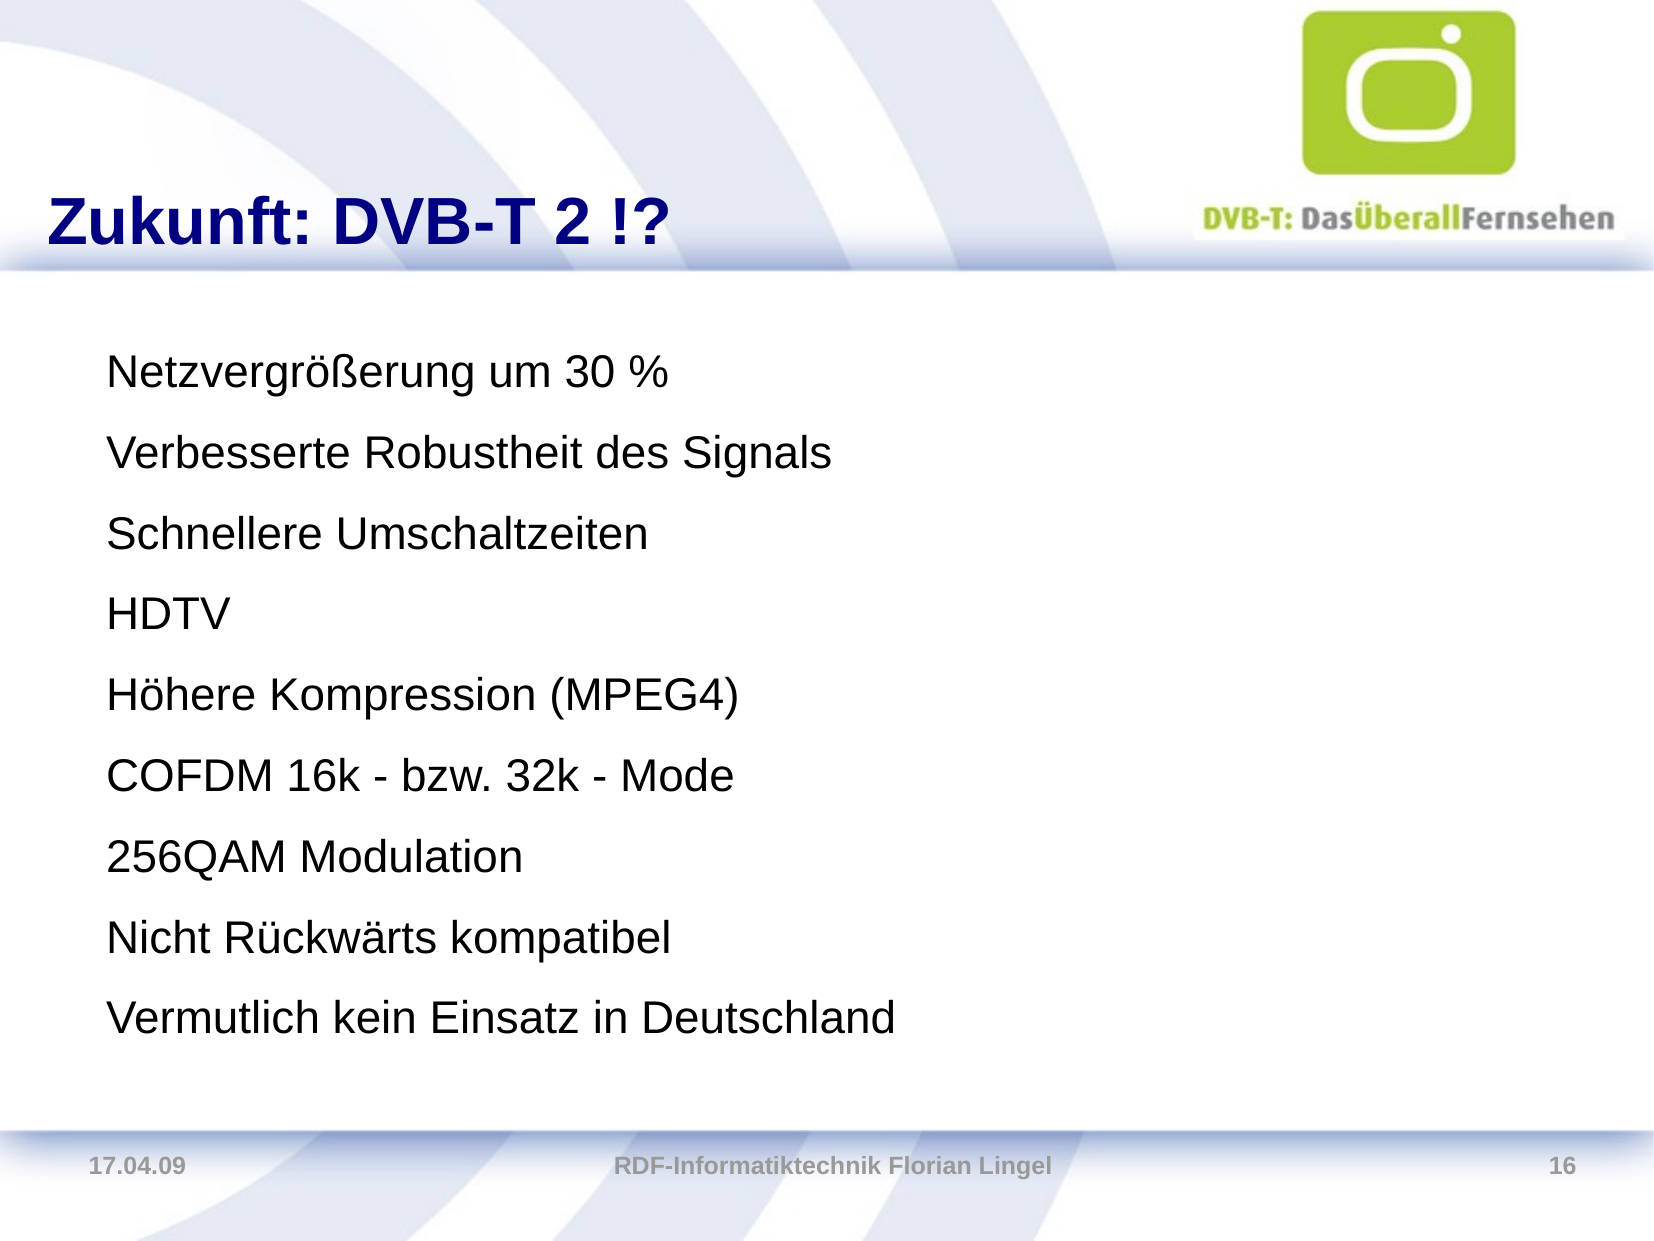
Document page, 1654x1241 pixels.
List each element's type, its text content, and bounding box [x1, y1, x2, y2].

picture [0, 0, 1654, 1241]
title Zukunft: DVB-T 2 !? [47, 177, 1063, 266]
list Netzvergrößerung um 30 % Verbesserte Robustheit des Signals Schnellere Umschaltzeiten HDTV Höhere Kompression (MPEG4) COFDM 16k - bzw. 32k - Mode 256QAM Modulation Nicht Rückwärts kompatibel Vermutlich kein Einsatz in Deutschland [88, 346, 1577, 1060]
